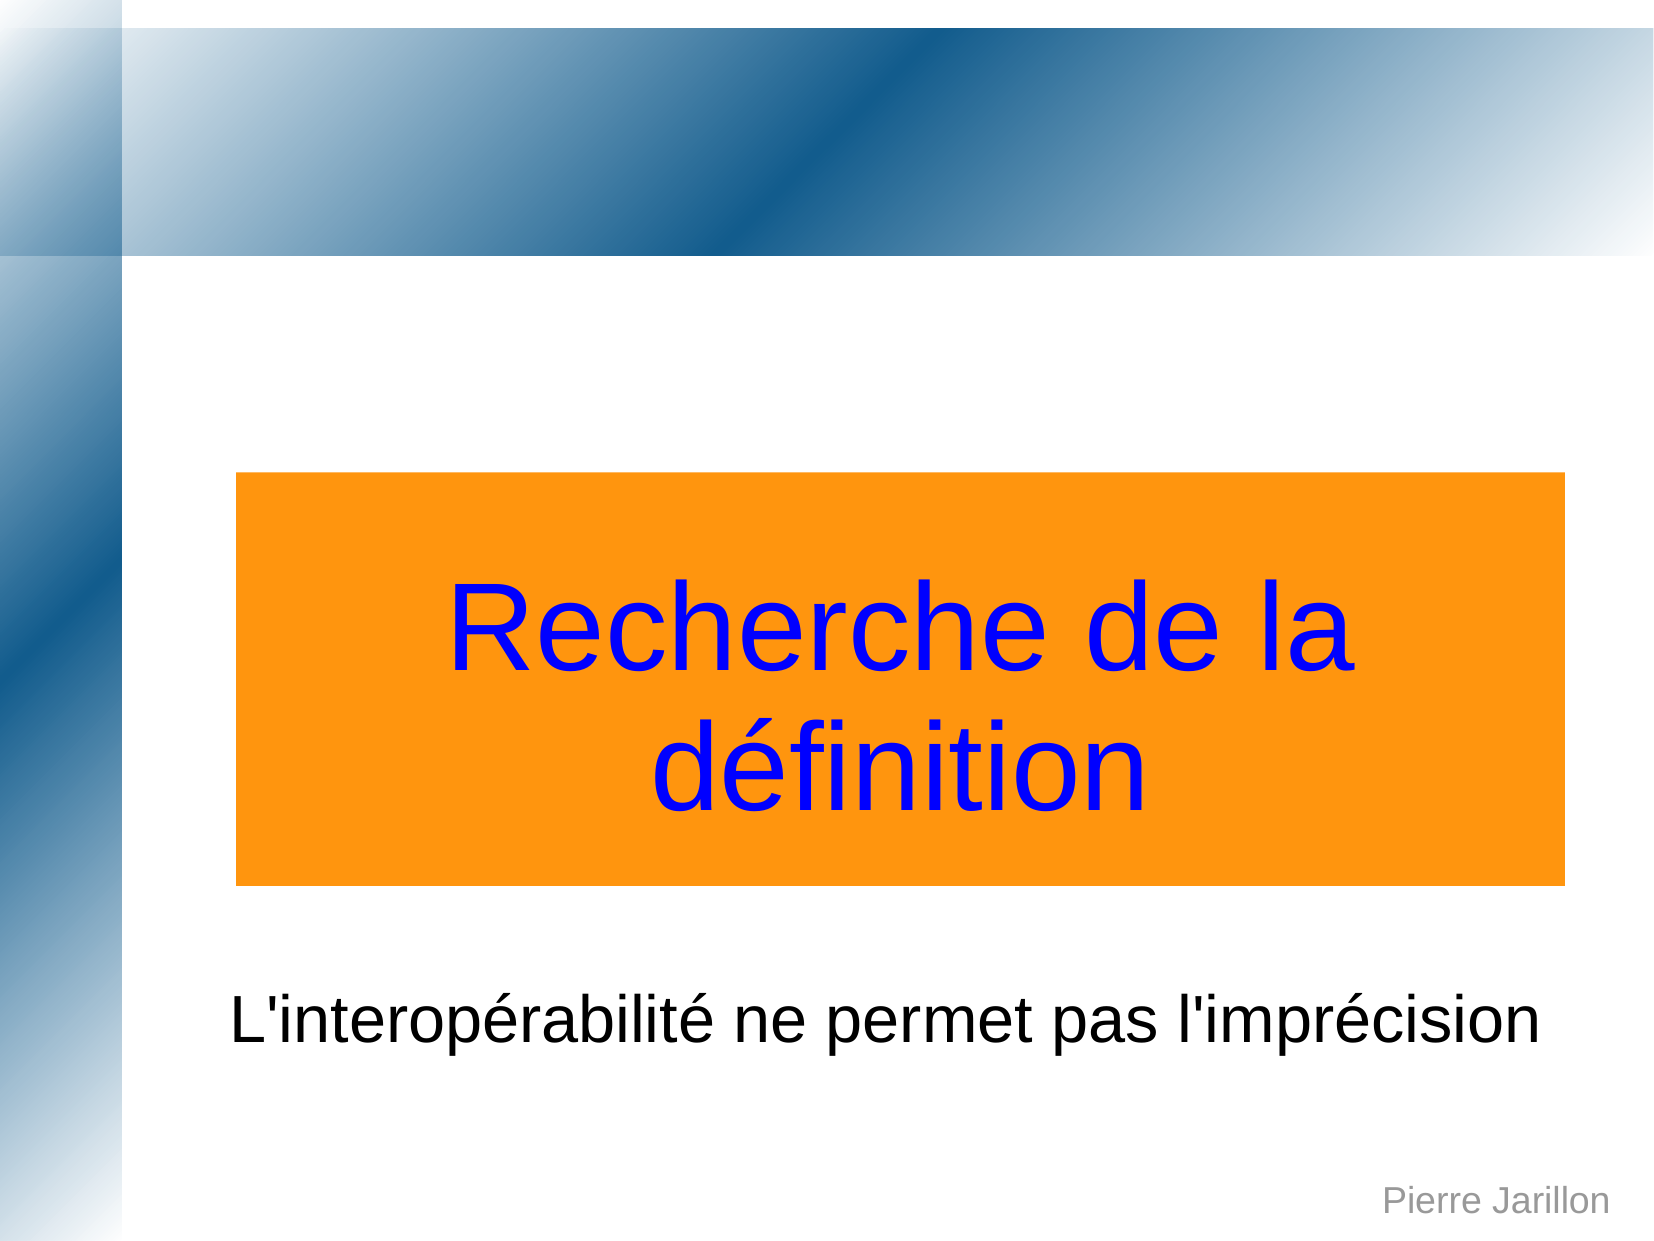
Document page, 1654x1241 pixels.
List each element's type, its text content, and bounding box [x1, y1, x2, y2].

text_box [236, 472, 1565, 886]
text_box L'interopérabilité ne permet pas l'imprécision [147, 974, 1625, 1064]
text_box Recherche de la définition [295, 549, 1506, 845]
